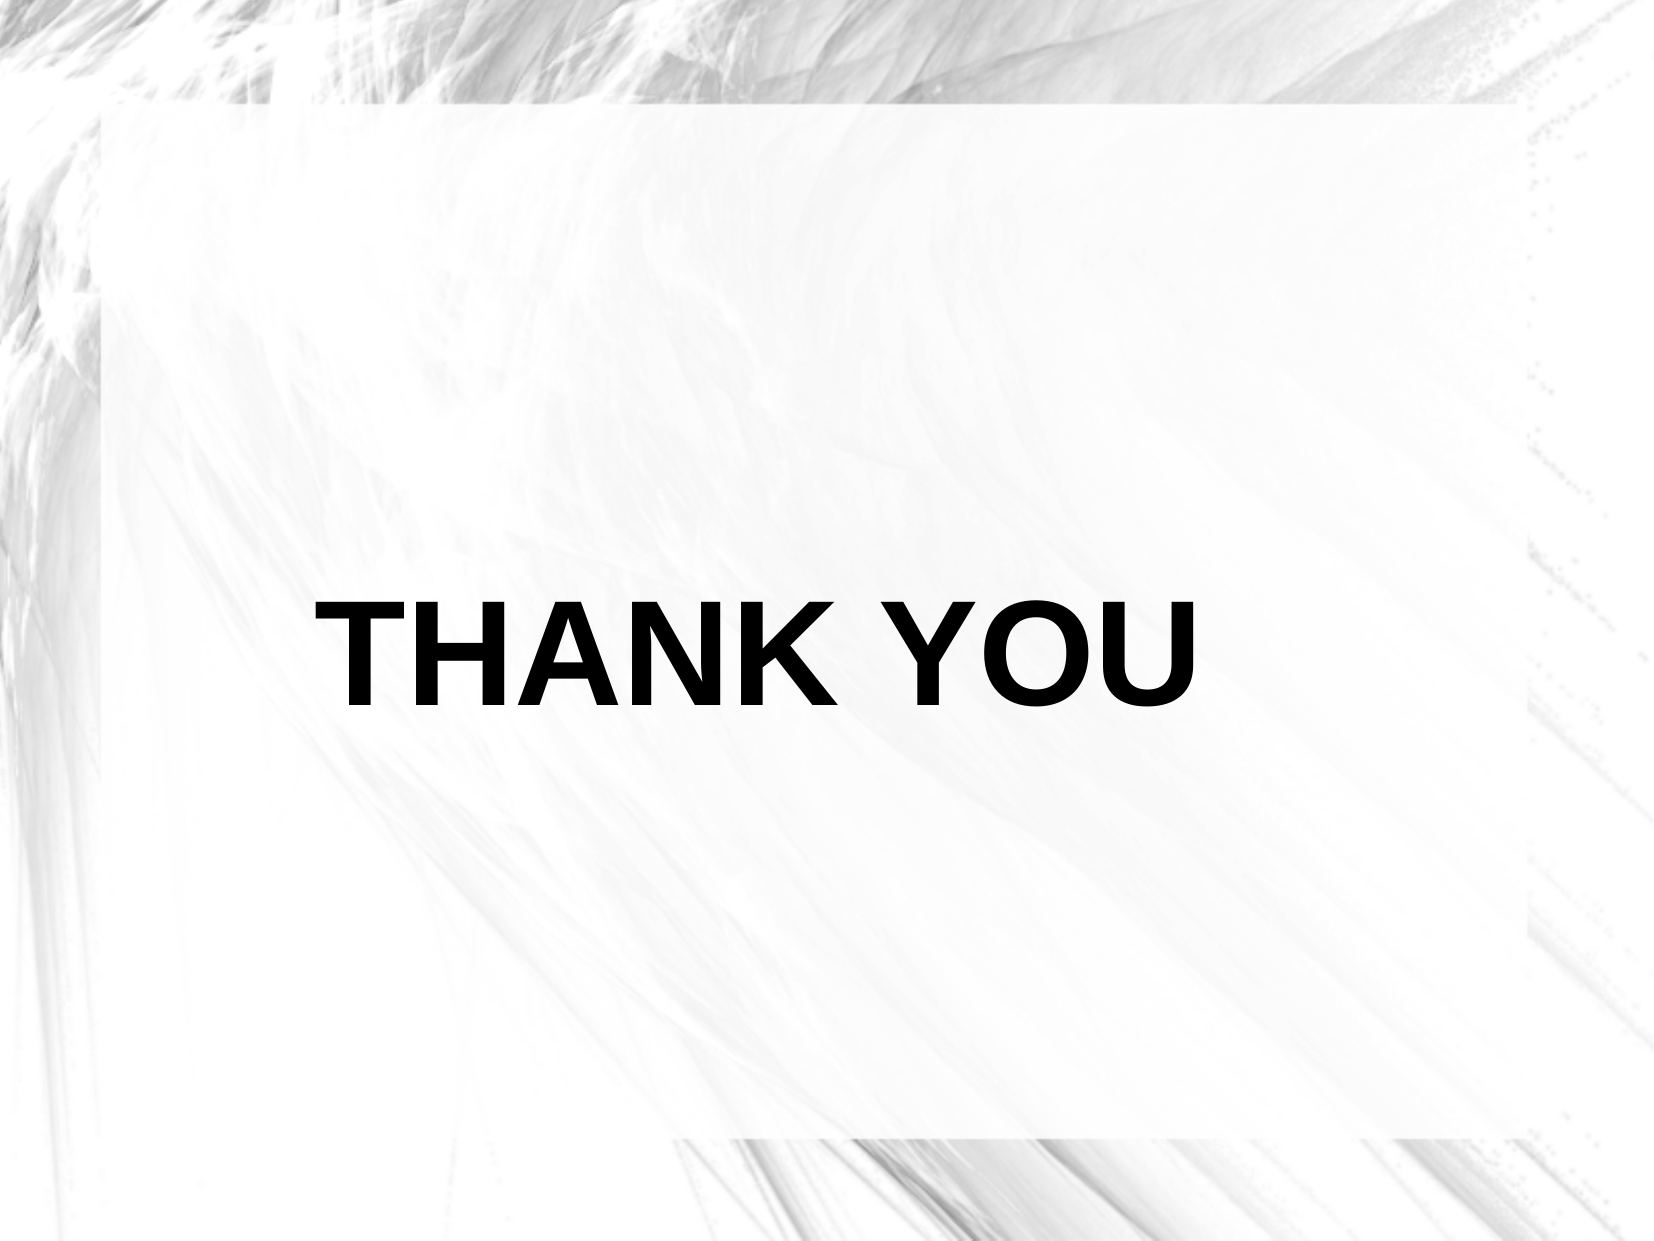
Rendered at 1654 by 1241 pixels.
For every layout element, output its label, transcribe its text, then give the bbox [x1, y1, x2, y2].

text_box THANK YOU [300, 562, 1388, 826]
